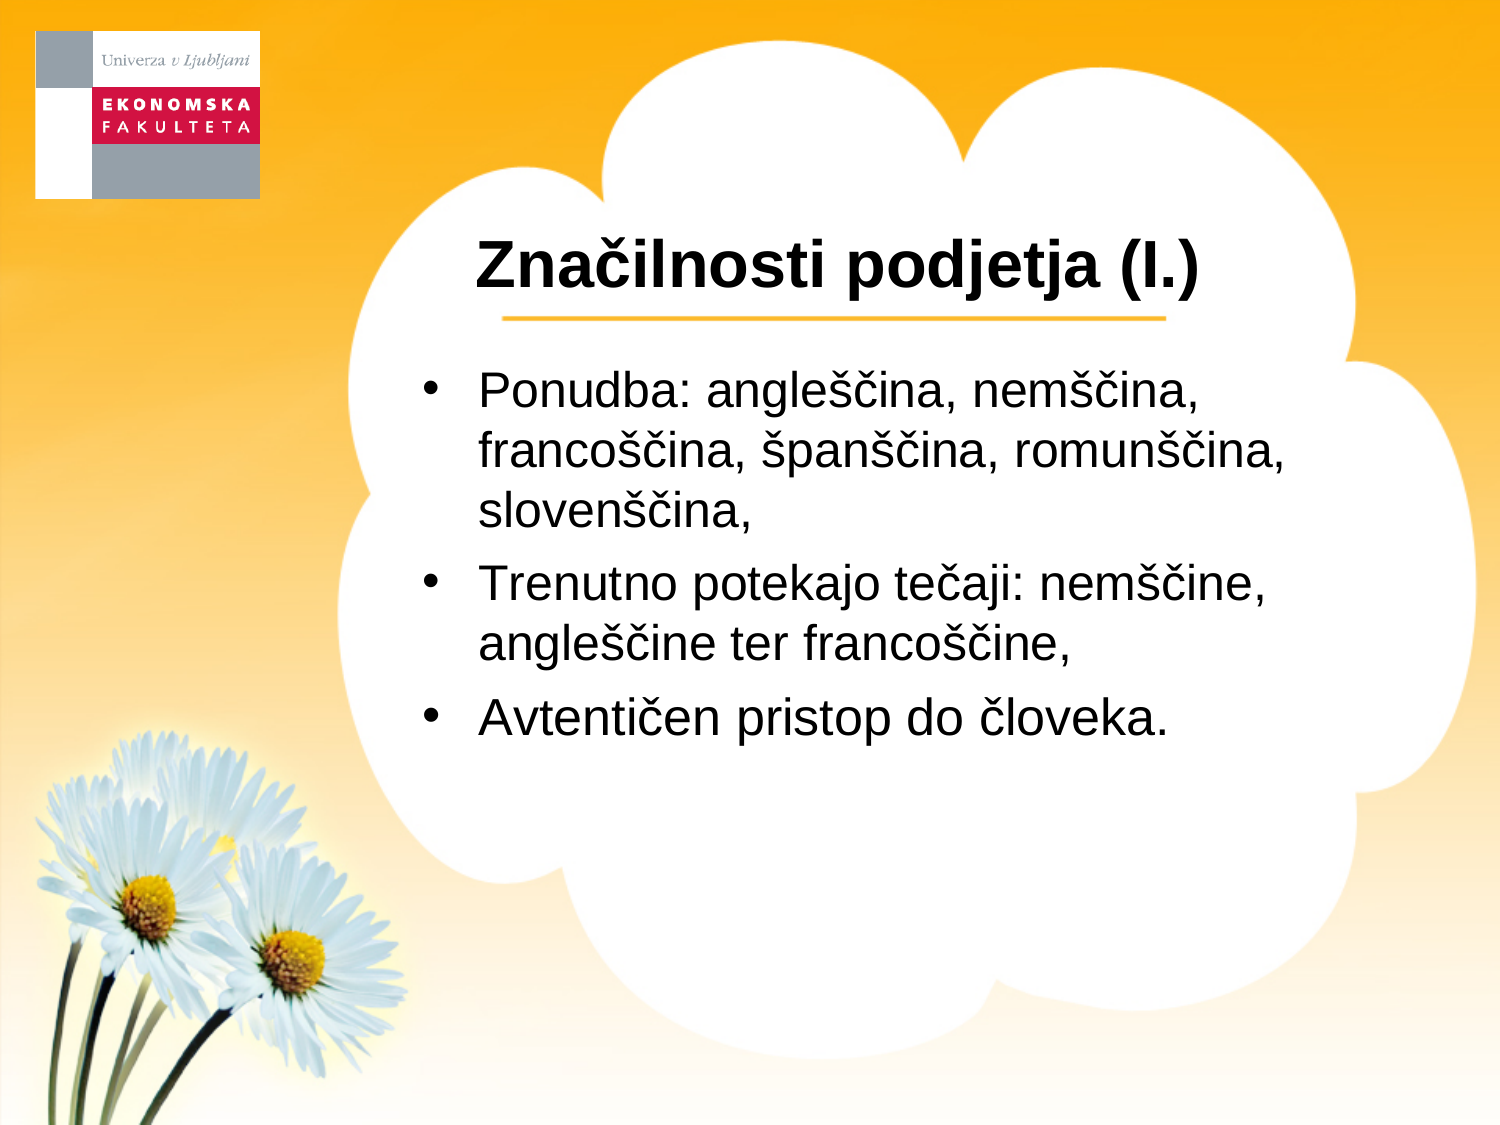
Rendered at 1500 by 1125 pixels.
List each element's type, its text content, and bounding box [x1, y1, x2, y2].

picture [0, 0, 1500, 1125]
text_box Značilnosti podjetja (I.) [442, 184, 1235, 337]
text_box Ponudba: angleščina, nemščina, francoščina, španščina, romunščina, slovenščina, Trenutno potekajo tečaji: nemščine, angleščine ter francoščine, Avtentičen pristop do človeka. [407, 350, 1424, 917]
